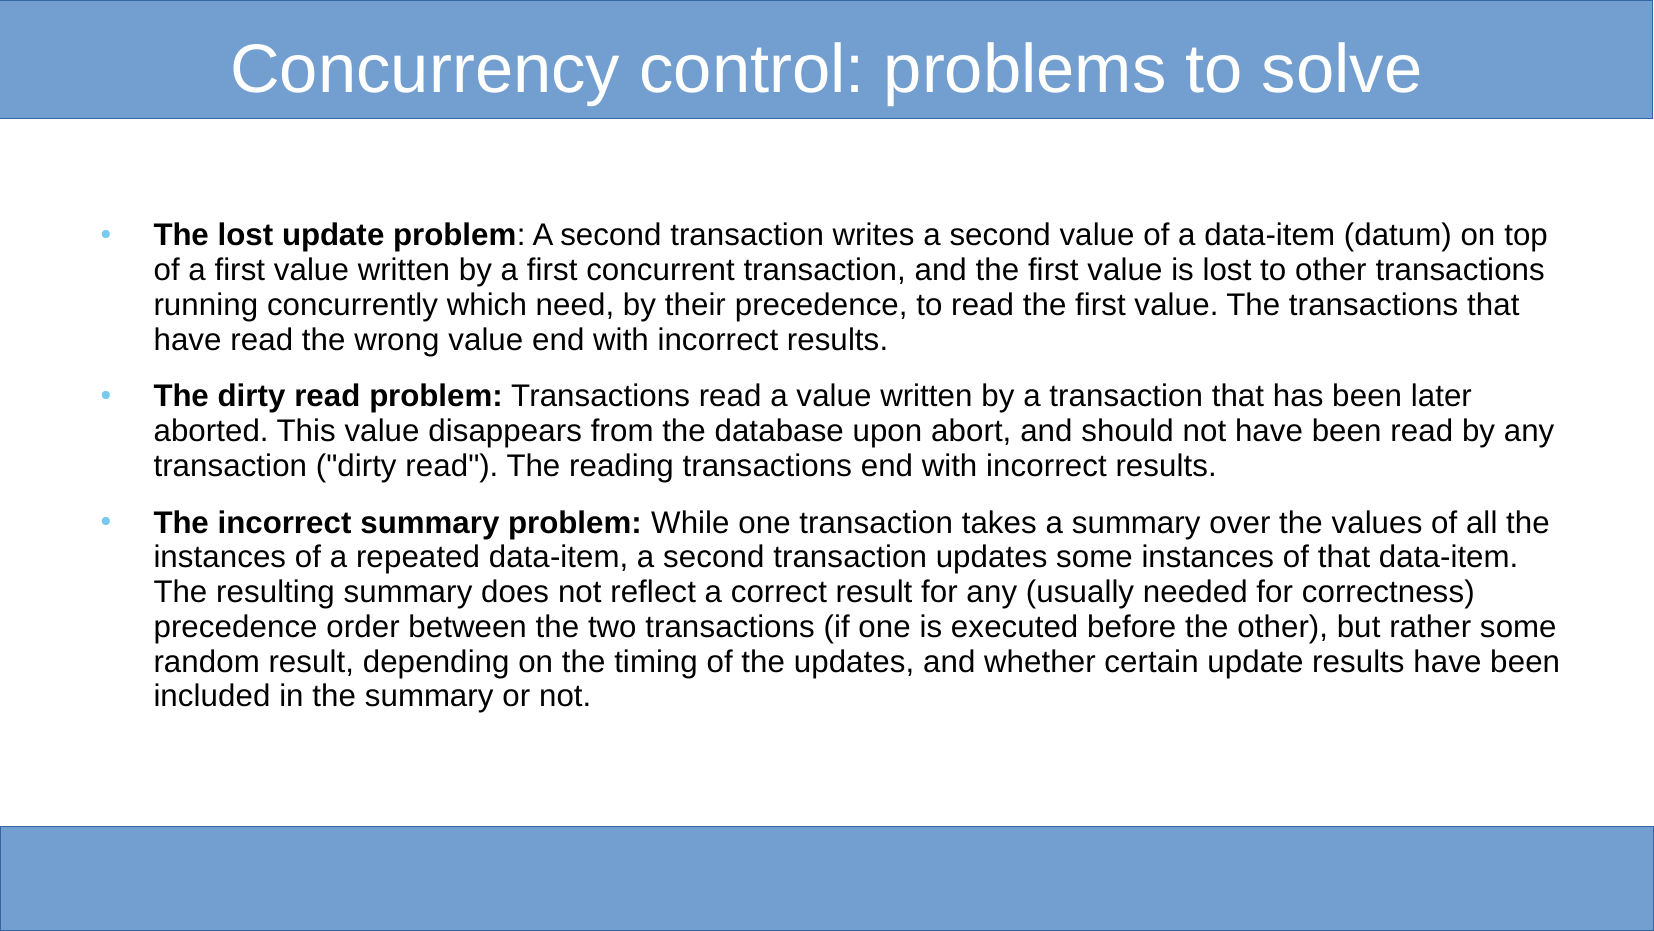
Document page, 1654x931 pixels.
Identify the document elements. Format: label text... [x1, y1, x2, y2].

list The lost update problem: A second transaction writes a second value of a data-item (datum) on top of a first value written by a first concurrent transaction, and the first value is lost to other transactions running concurrently which need, by their precedence, to read the first value. The transactions that have read the wrong value end with incorrect results. The dirty read problem: Transactions read a value written by a transaction that has been later aborted. This value disappears from the database upon abort, and should not have been read by any transaction ("dirty read"). The reading transactions end with incorrect results. The incorrect summary problem: While one transaction takes a summary over the values of all the instances of a repeated data-item, a second transaction updates some instances of that data-item. The resulting summary does not reflect a correct result for any (usually needed for correctness) precedence order between the two transactions (if one is executed before the other), but rather some random result, depending on the timing of the updates, and whether certain update results have been included in the summary or not. [82, 217, 1571, 798]
title Concurrency control: problems to solve [59, 29, 1595, 108]
